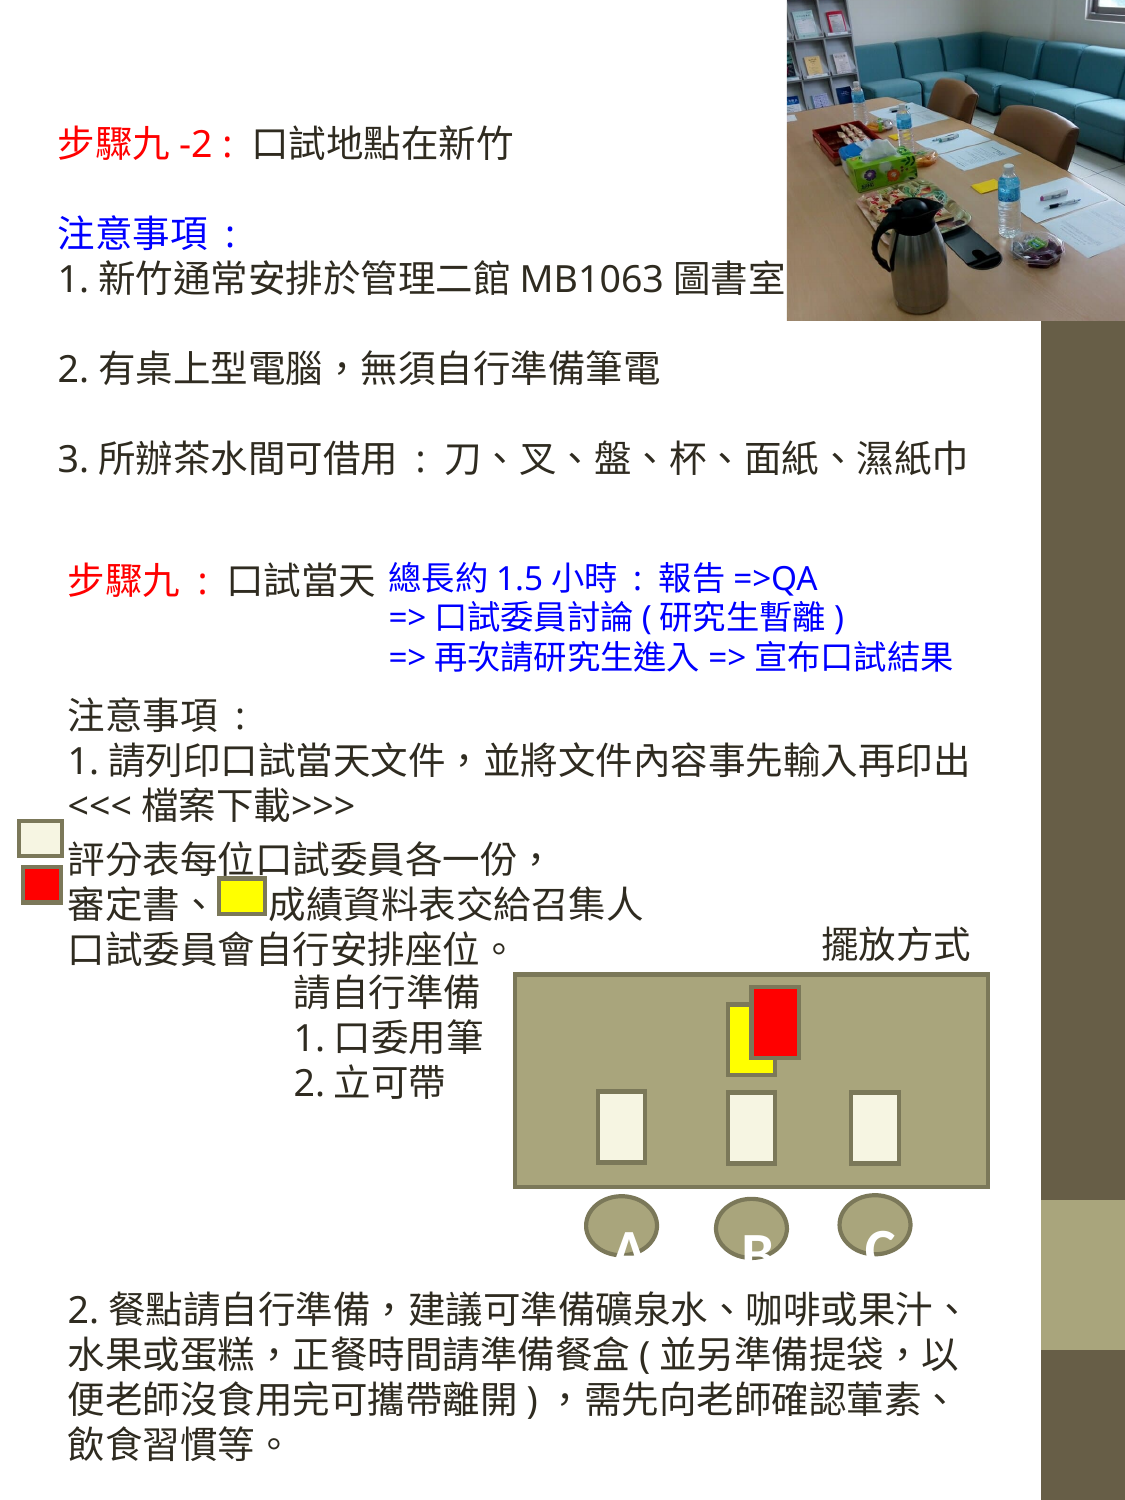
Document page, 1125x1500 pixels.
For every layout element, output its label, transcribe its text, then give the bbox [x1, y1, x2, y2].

text_box A [586, 1196, 657, 1255]
text_box B [752, 1241, 763, 1251]
text_box [19, 821, 62, 856]
text_box [23, 867, 61, 902]
text_box B [716, 1198, 787, 1258]
text_box [515, 974, 988, 1187]
text_box C [839, 1195, 911, 1255]
text_box 步驟九-2 : 口試地點在新竹 注意事項 : 1.新竹通常安排於管理二館MB1063圖書室 2.有桌上型電腦，無須自行準備筆電 3.所辦茶水間可借用 : 刀、叉、盤、杯、面紙、濕紙巾 [43, 112, 984, 577]
text_box 總長約1.5小時 : 報告=>QA =>口試委員討論(研究生暫離) =>再次請研究生進入=>宣布口試結果 [373, 549, 967, 686]
text_box [219, 879, 265, 914]
text_box A [624, 1240, 633, 1256]
picture [786, 0, 1125, 321]
text_box 步驟九 : 口試當天 注意事項 : 1.請列印口試當天文件，並將文件內容事先輸入再印出 <<<檔案下載>>> 評分表每位口試委員各一份， 審定書、 成績資料表交給召集人 口試委員會自行安排座位。 2.餐點請自行準備，建議可準備礦泉水、咖啡或果汁、水果或蛋糕，正餐時間請準備餐盒(並另準備提袋，以便老師沒食用完可攜帶離開)，需先向老師確認葷素、飲食習慣等。 [53, 549, 986, 1474]
text_box 請自行準備 1.口委用筆 2.立可帶 [278, 961, 499, 1113]
text_box 擺放方式 [805, 913, 988, 975]
